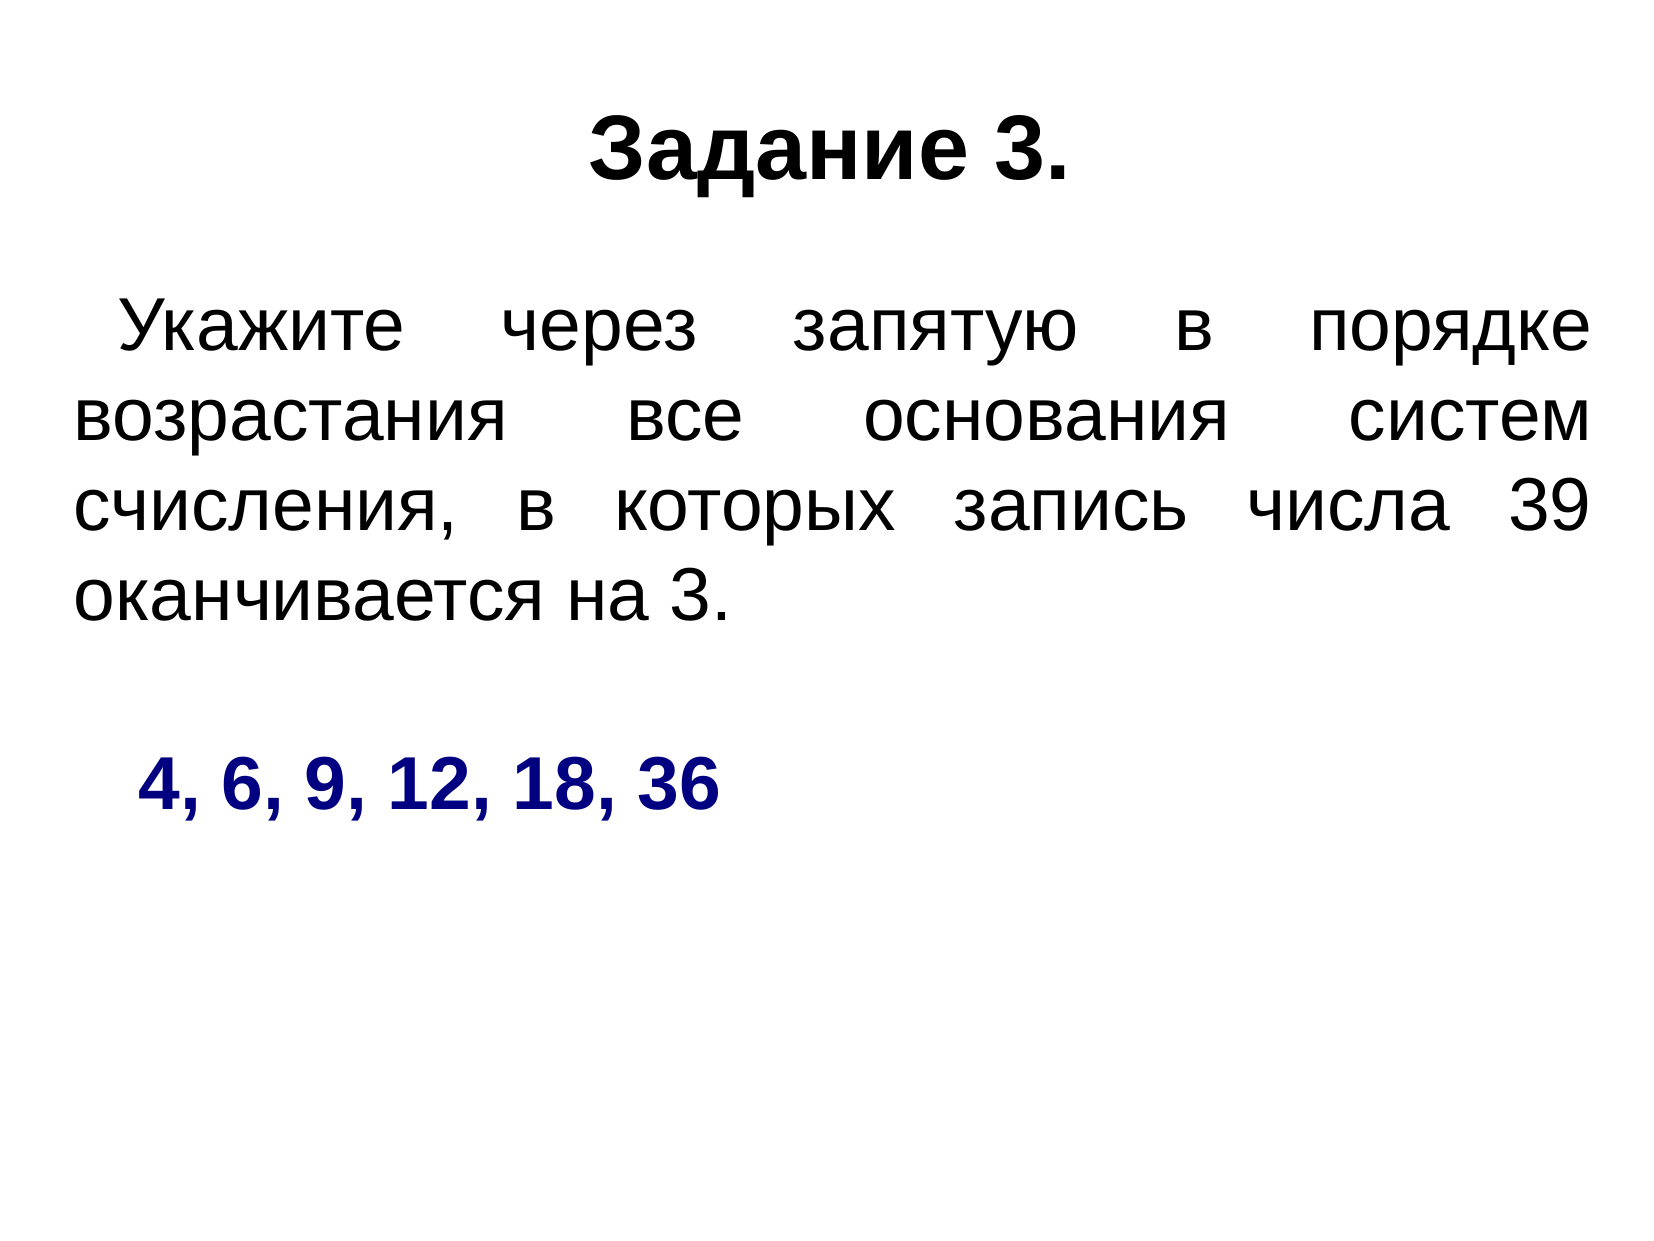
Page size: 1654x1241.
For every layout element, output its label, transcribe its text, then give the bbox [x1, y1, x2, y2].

title Задание 3. [82, 68, 1571, 268]
text_box Укажите через запятую в порядке возрастания все основания систем счисления, в которых запись числа 39 оканчивается на 3. 4, 6, 9, 12, 18, 36 [58, 268, 1609, 1194]
